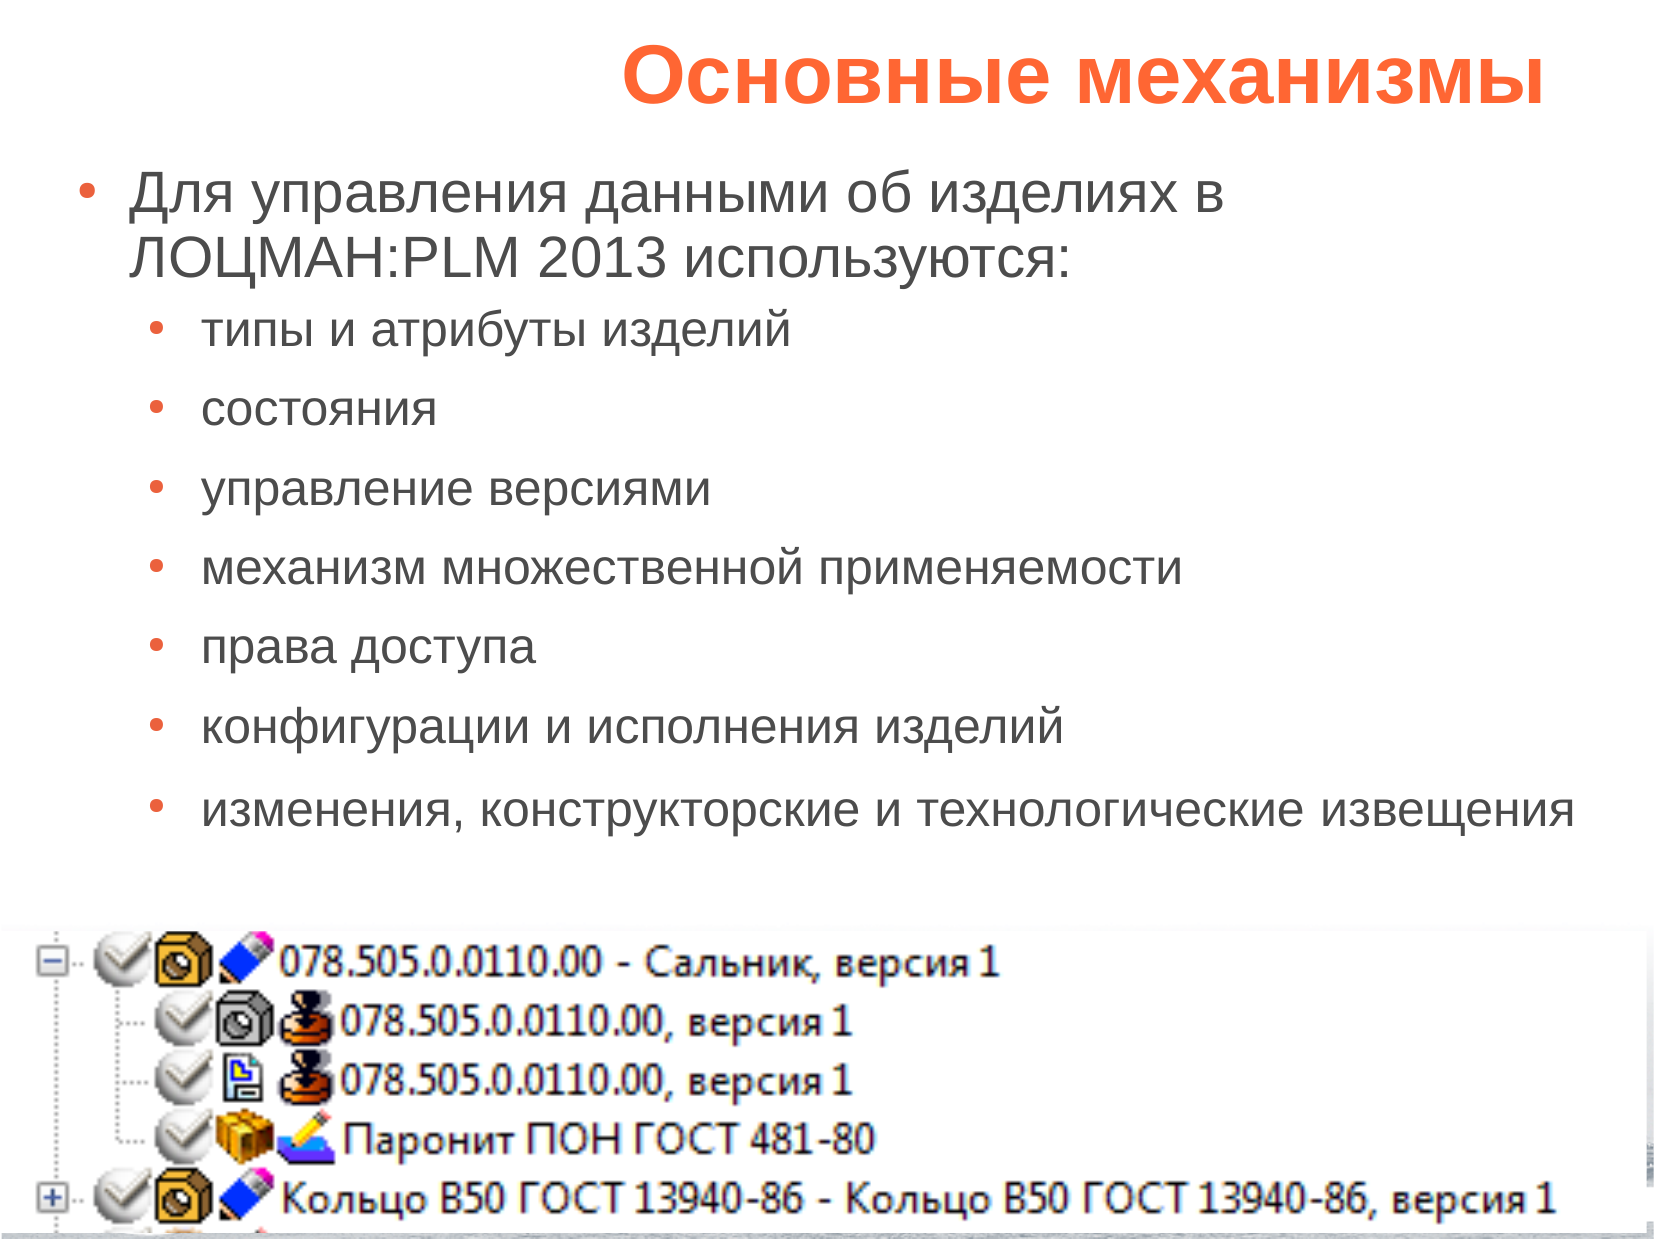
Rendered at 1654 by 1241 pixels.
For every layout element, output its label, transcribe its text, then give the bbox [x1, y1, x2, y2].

picture [0, 0, 1654, 1239]
list Для управления данными об изделиях в ЛОЦМАН:PLM 2013 используются: типы и атрибуты изделий cостояния управление версиями механизм множественной применяемости права доступа конфигурации и исполнения изделий изменения, конструкторские и технологические извещения [59, 159, 1625, 931]
title Основные механизмы [82, 25, 1571, 125]
